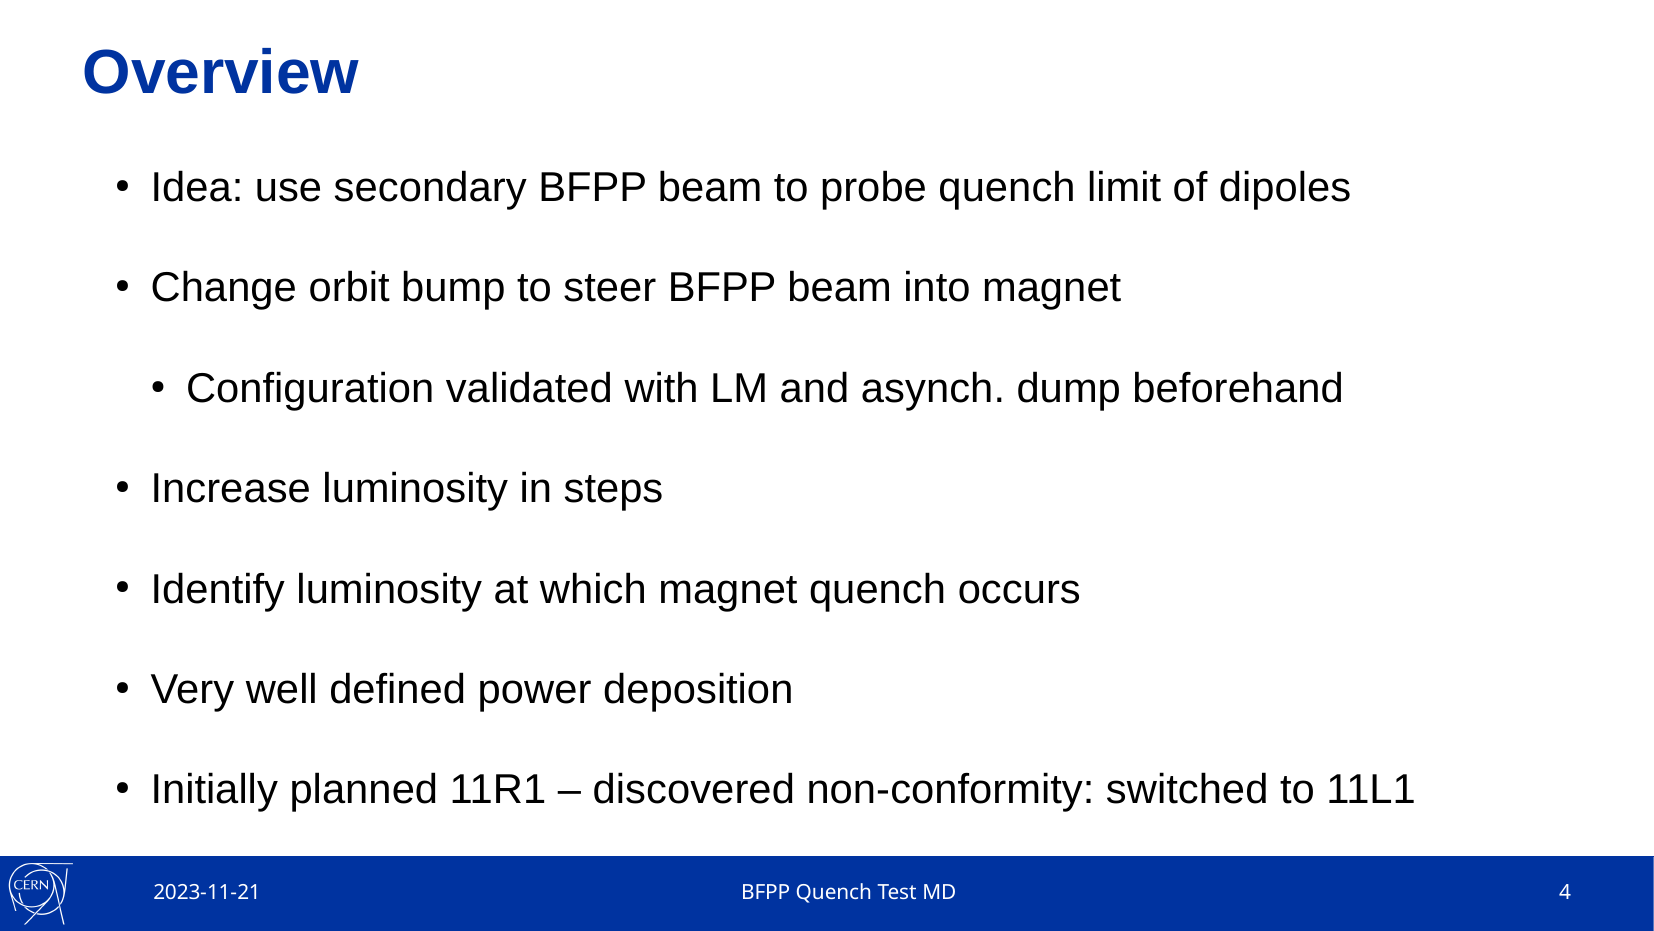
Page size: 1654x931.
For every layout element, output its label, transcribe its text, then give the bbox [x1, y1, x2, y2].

picture [5, 859, 78, 928]
text_box Idea: use secondary BFPP beam to probe quench limit of dipoles Change orbit bump to steer BFPP beam into magnet Configuration validated with LM and asynch. dump beforehand Increase luminosity in steps Identify luminosity at which magnet quench occurs Very well defined power deposition Initially planned 11R1 – discovered non-conformity: switched to 11L1 [100, 133, 1434, 844]
title Overview [82, 36, 1571, 108]
